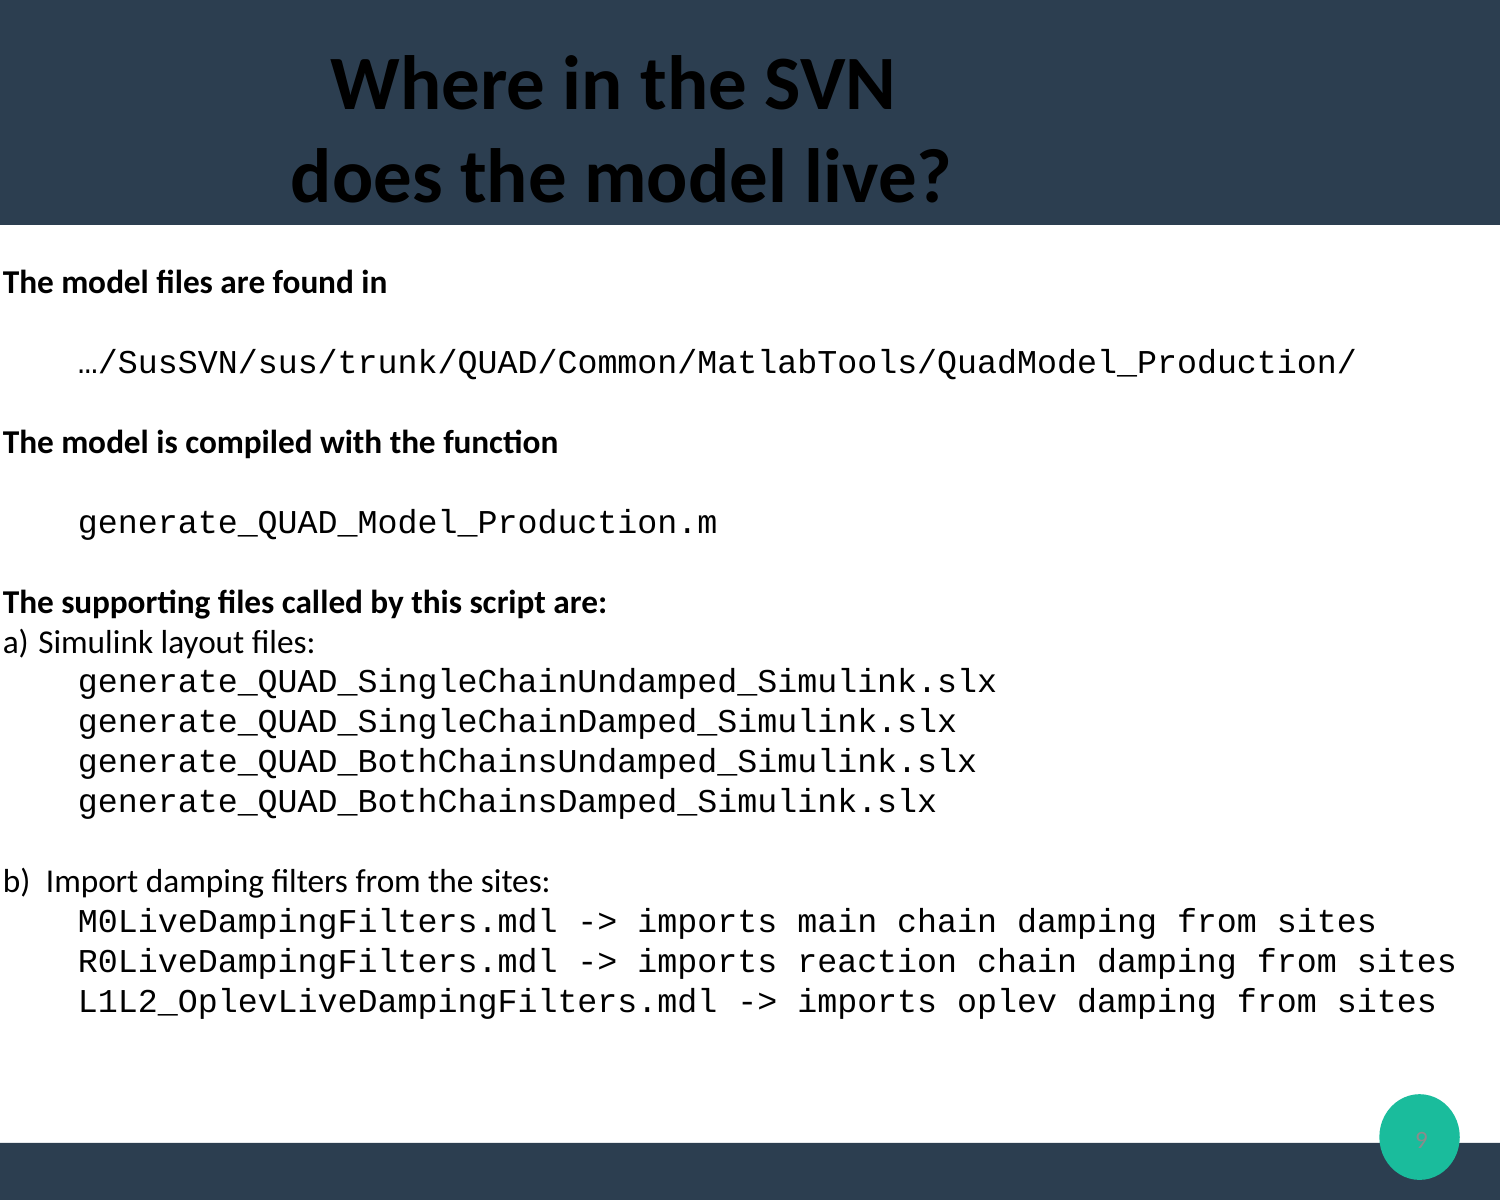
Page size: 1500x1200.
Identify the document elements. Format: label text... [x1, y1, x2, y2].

title Where in the SVN does the model live? [275, 25, 1500, 225]
slide_number <number> [1092, 1106, 1443, 1171]
text_box The model files are found in …/SusSVN/sus/trunk/QUAD/Common/MatlabTools/QuadModel_Production/ The model is compiled with the function generate_QUAD_Model_Production.m The supporting files called by this script are: Simulink layout files: generate_QUAD_SingleChainUndamped_Simulink.slx generate_QUAD_SingleChainDamped_Simulink.slx generate_QUAD_BothChainsUndamped_Simulink.slx generate_QUAD_BothChainsDamped_Simulink.slx Import damping filters from the sites: M0LiveDampingFilters.mdl -> imports main chain damping from sites R0LiveDampingFilters.mdl -> imports reaction chain damping from sites L1L2_OplevLiveDampingFilters.mdl -> imports oplev damping from sites [0, 253, 1489, 1147]
